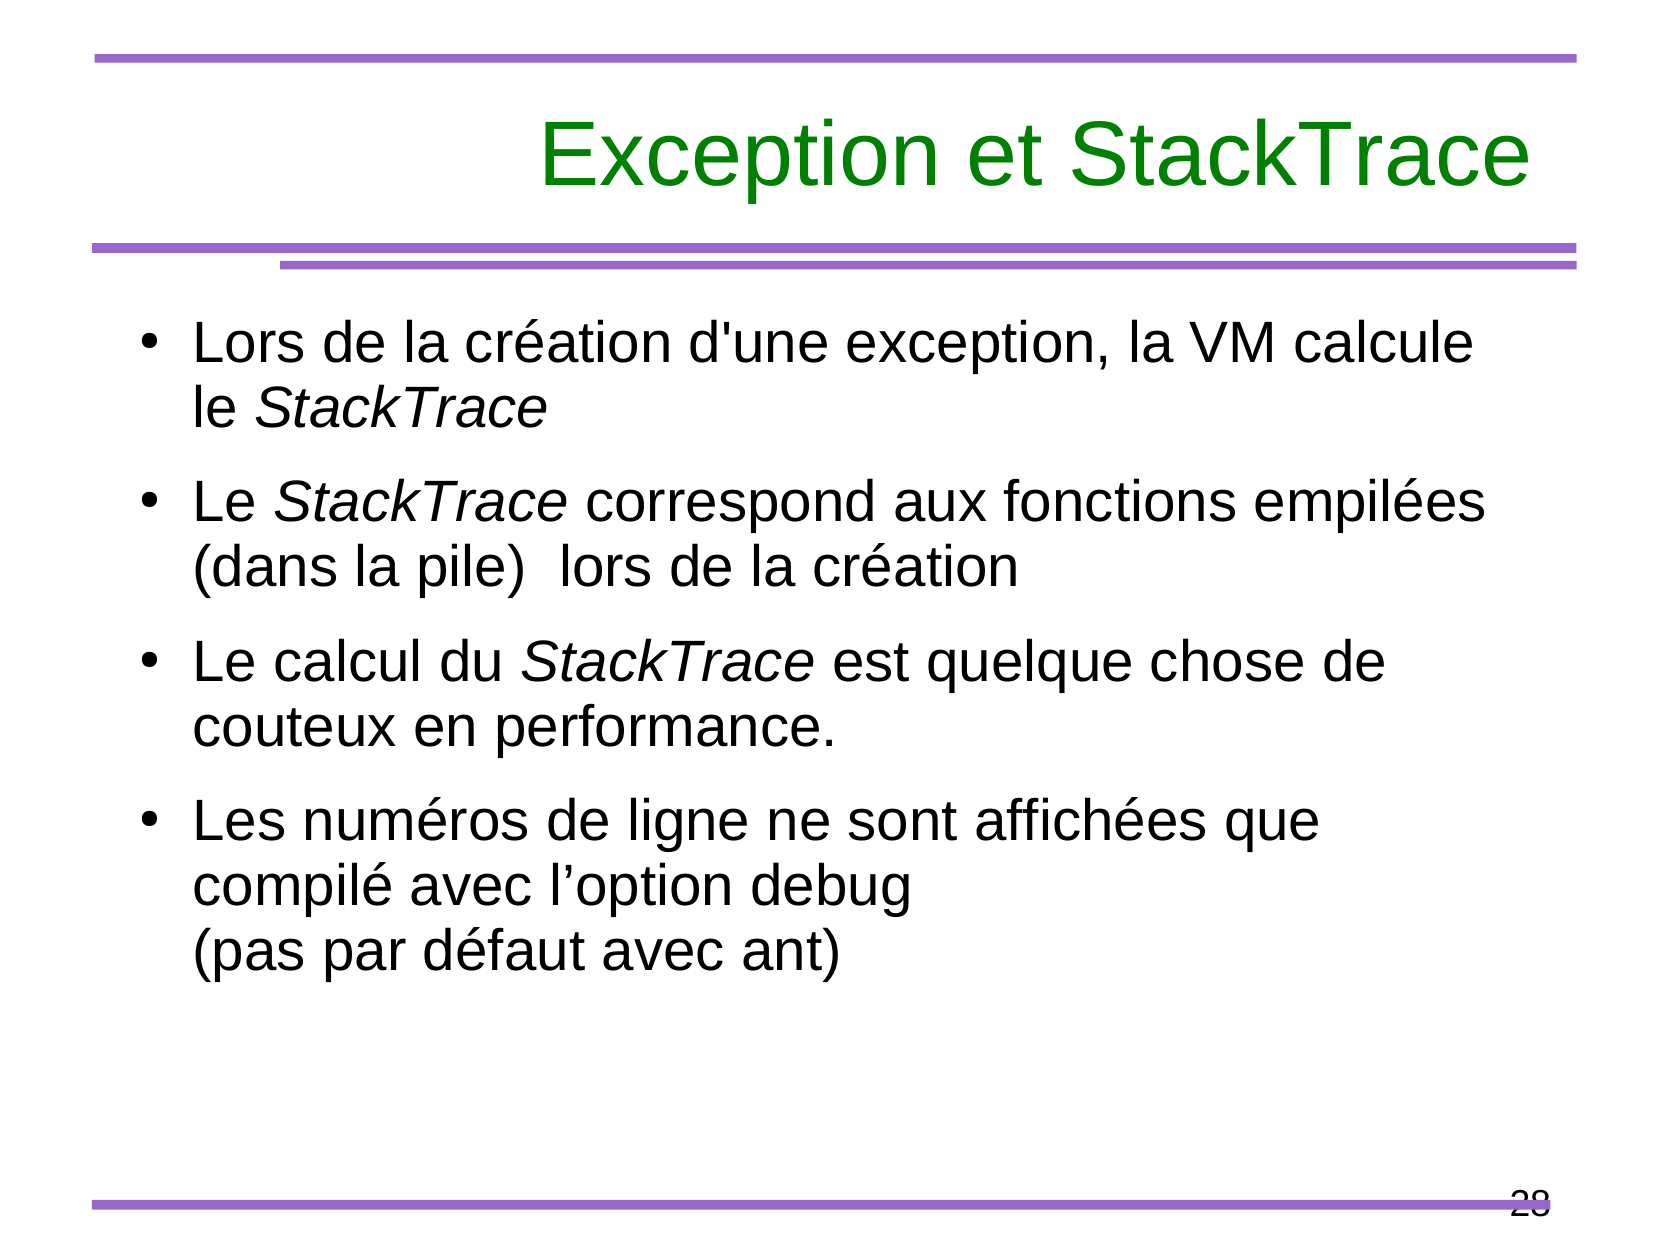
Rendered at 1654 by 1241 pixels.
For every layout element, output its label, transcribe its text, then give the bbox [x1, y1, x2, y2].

title Exception et StackTrace [121, 49, 1534, 257]
list Lors de la création d'une exception, la VM calcule le StackTrace Le StackTrace correspond aux fonctions empilées (dans la pile) lors de la création Le calcul du StackTrace est quelque chose de couteux en performance. Les numéros de ligne ne sont affichées que compilé avec l’option debug (pas par défaut avec ant) [121, 309, 1534, 1092]
